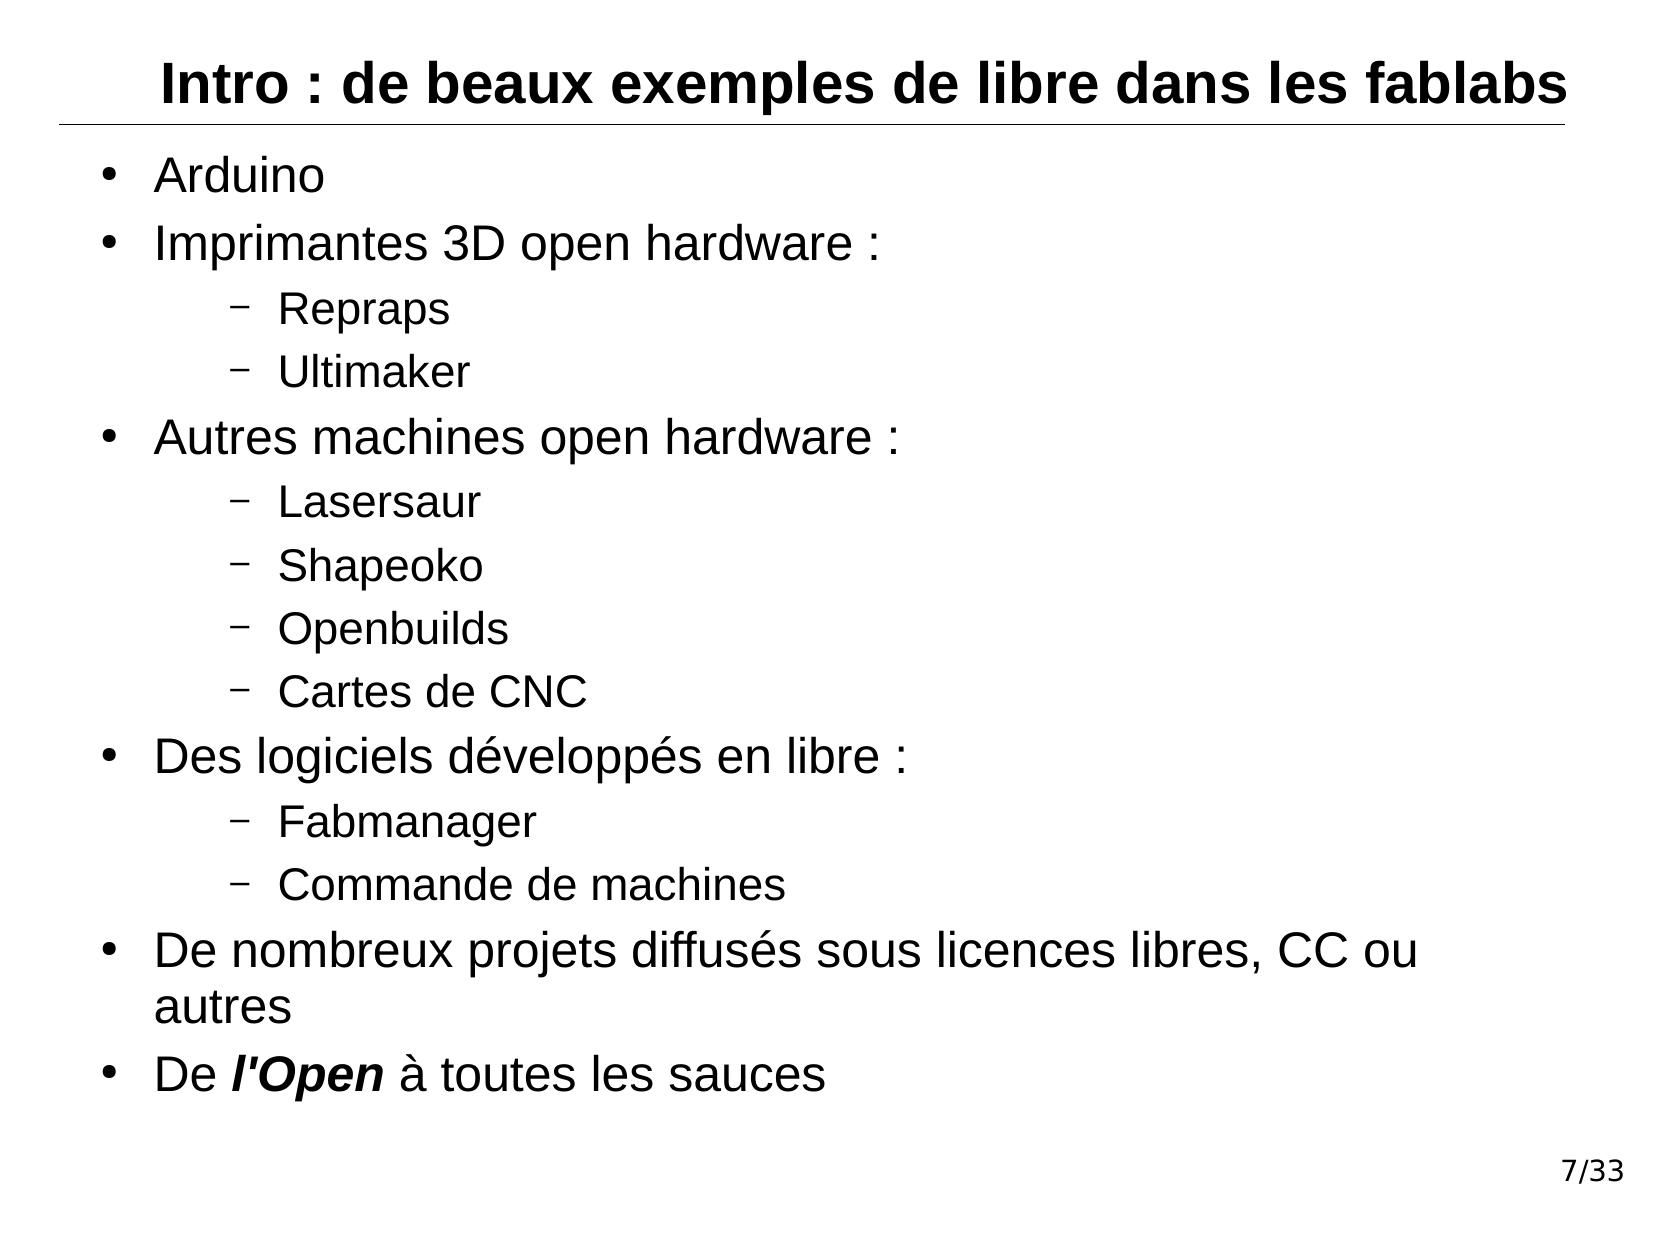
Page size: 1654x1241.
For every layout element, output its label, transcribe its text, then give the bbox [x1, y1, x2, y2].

title Intro : de beaux exemples de libre dans les fablabs [59, 46, 1571, 122]
list Arduino Imprimantes 3D open hardware : Repraps Ultimaker Autres machines open hardware : Lasersaur Shapeoko Openbuilds Cartes de CNC Des logiciels développés en libre : Fabmanager Commande de machines De nombreux projets diffusés sous licences libres, CC ou autres De l'Open à toutes les sauces [82, 147, 1571, 1193]
